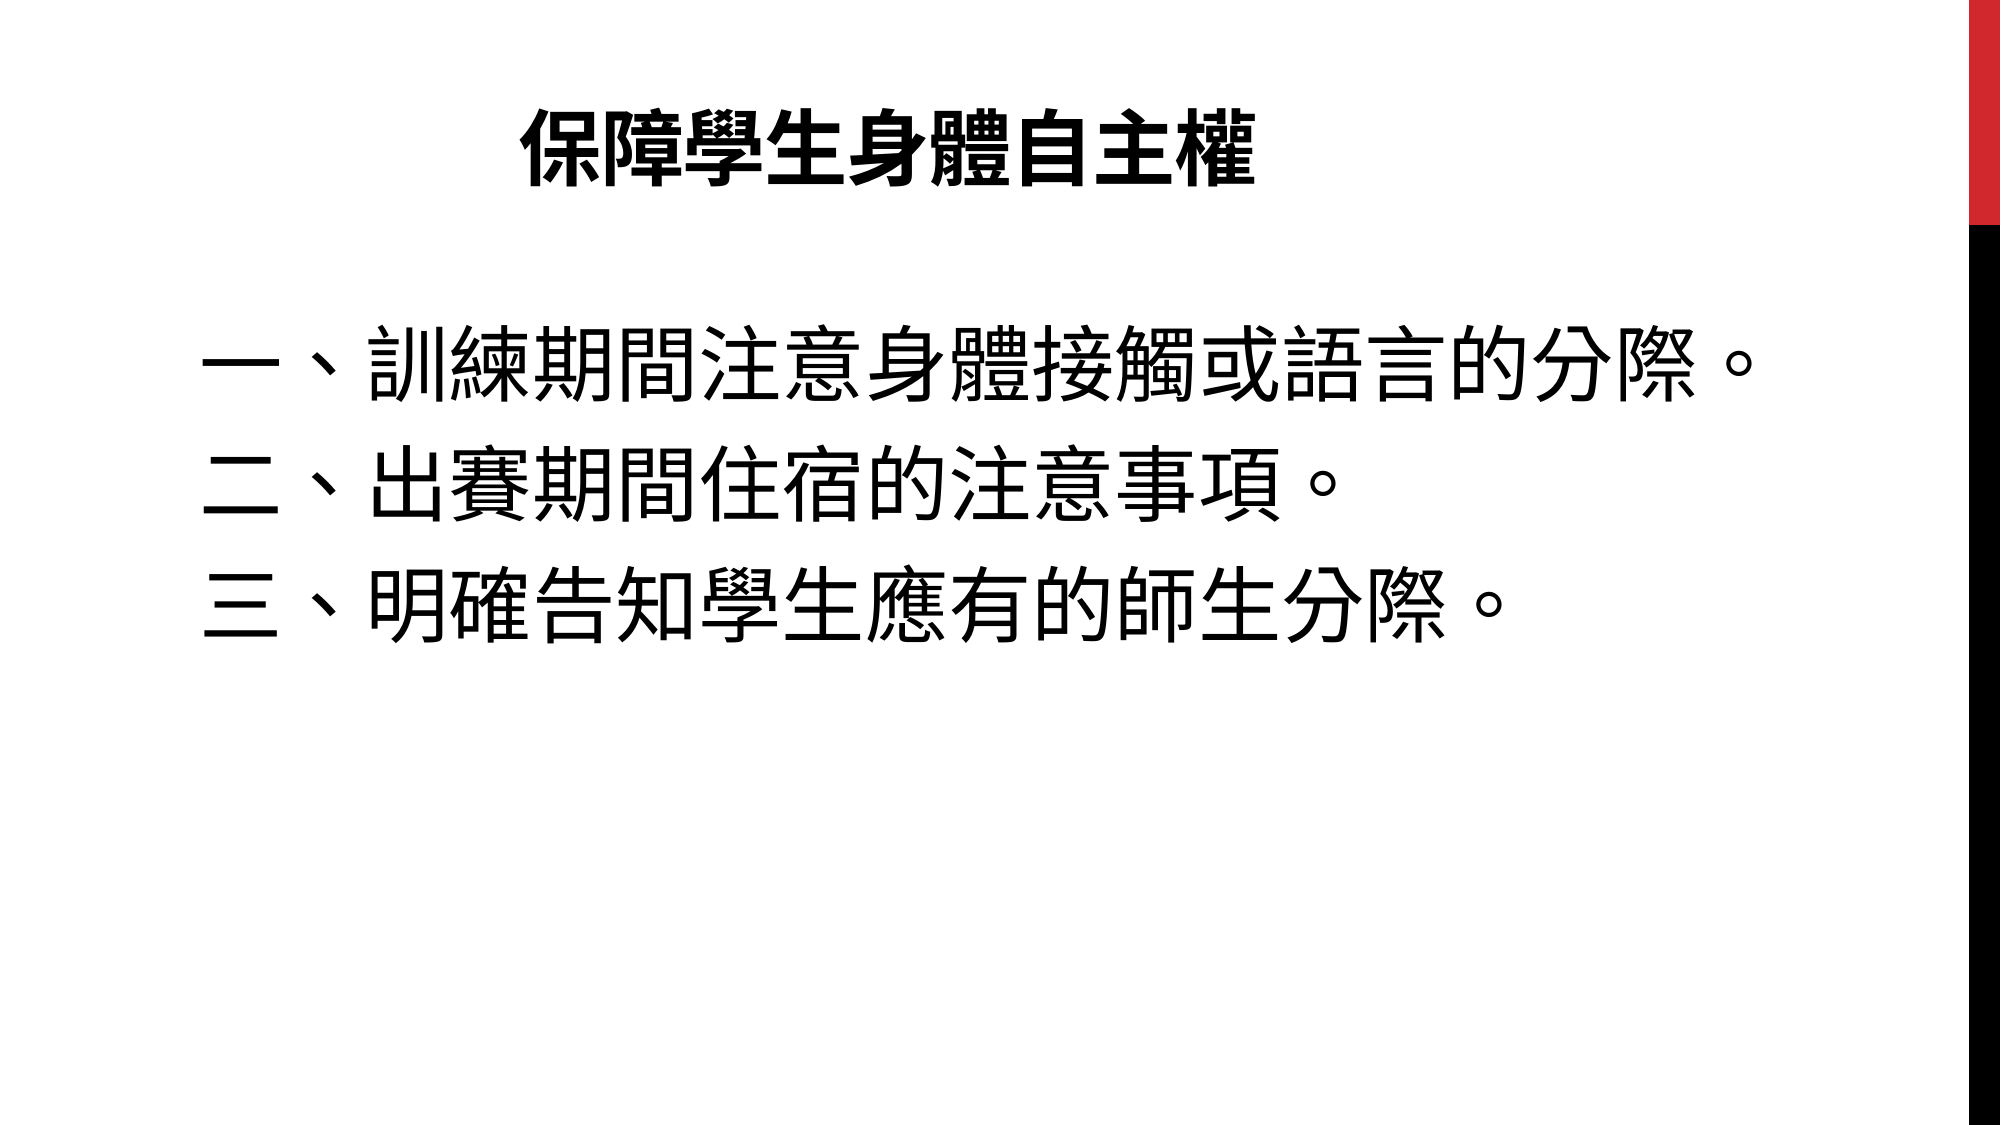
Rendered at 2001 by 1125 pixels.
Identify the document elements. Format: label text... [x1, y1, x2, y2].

list 一、訓練期間注意身體接觸或語言的分際。 二、出賽期間住宿的注意事項。 三、明確告知學生應有的師生分際。 [184, 304, 1789, 710]
text_box 保障學生身體自主權 [103, 45, 1674, 204]
